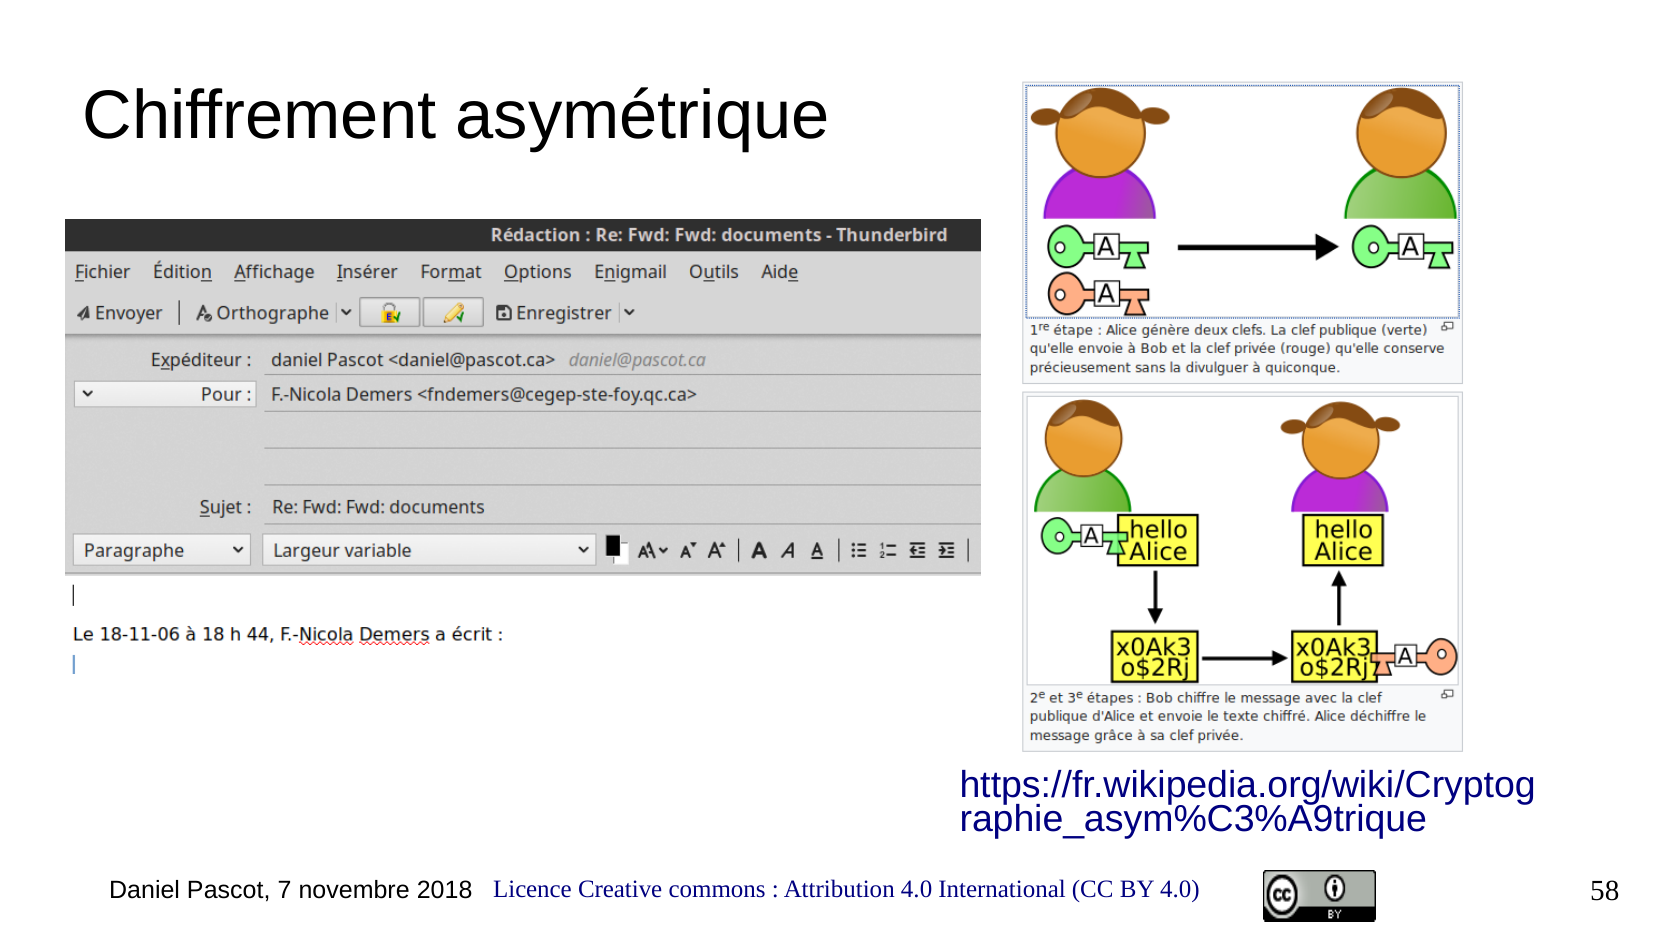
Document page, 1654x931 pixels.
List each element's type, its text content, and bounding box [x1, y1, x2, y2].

picture [1018, 72, 1477, 755]
title Chiffrement asymétrique [82, 37, 1571, 193]
text_box https://fr.wikipedia.org/wiki/Cryptographie_asym%C3%A9trique [944, 755, 1555, 850]
picture [65, 219, 981, 674]
picture [1263, 870, 1376, 922]
